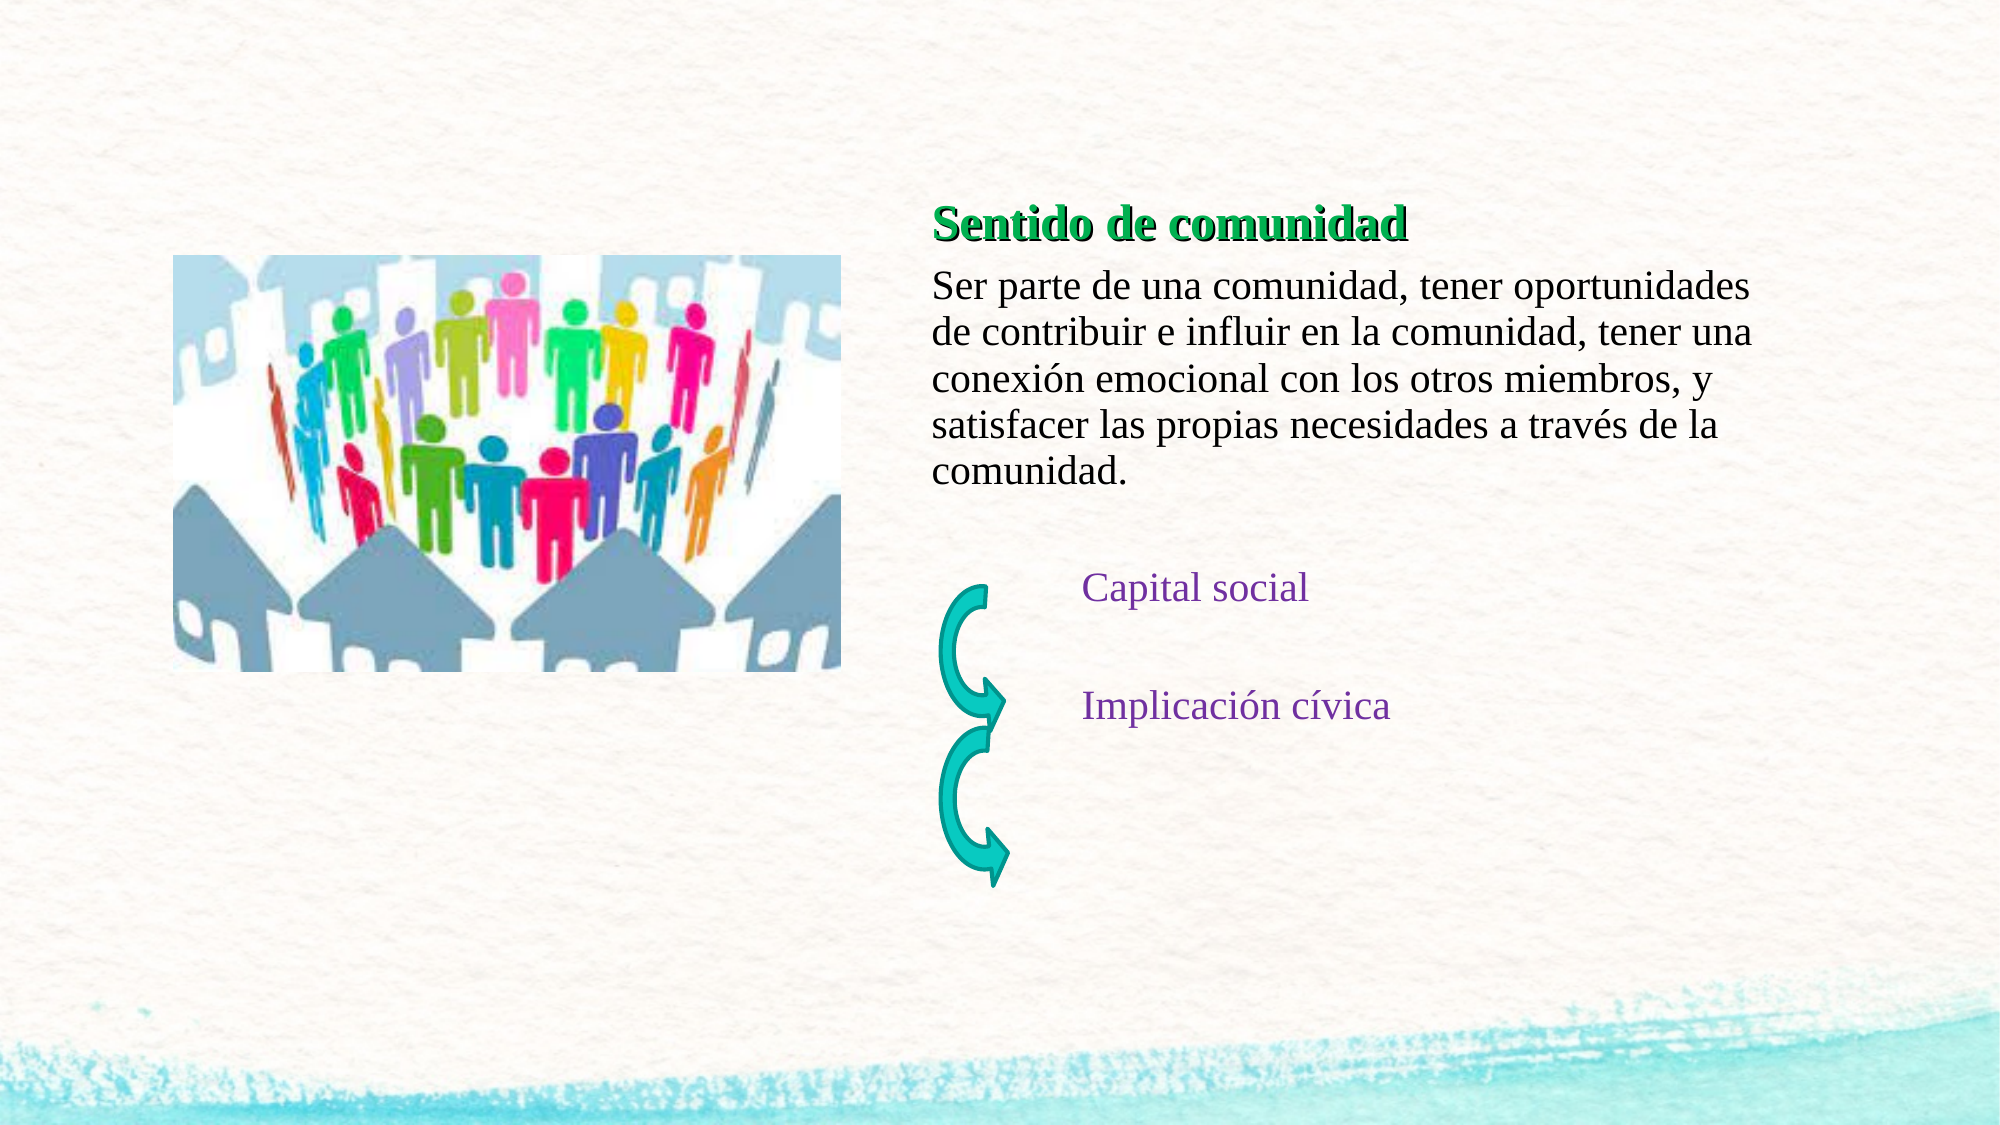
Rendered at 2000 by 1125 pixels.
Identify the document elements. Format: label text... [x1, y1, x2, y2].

picture [0, 0, 2000, 1125]
text_box Sentido de comunidad Ser parte de una comunidad, tener oportunidades de contribuir e influir en la comunidad, tener una conexión emocional con los otros miembros, y satisfacer las propias necesidades a través de la comunidad. Capital social Implicación cívica [916, 187, 1803, 895]
text_box [940, 586, 1009, 887]
